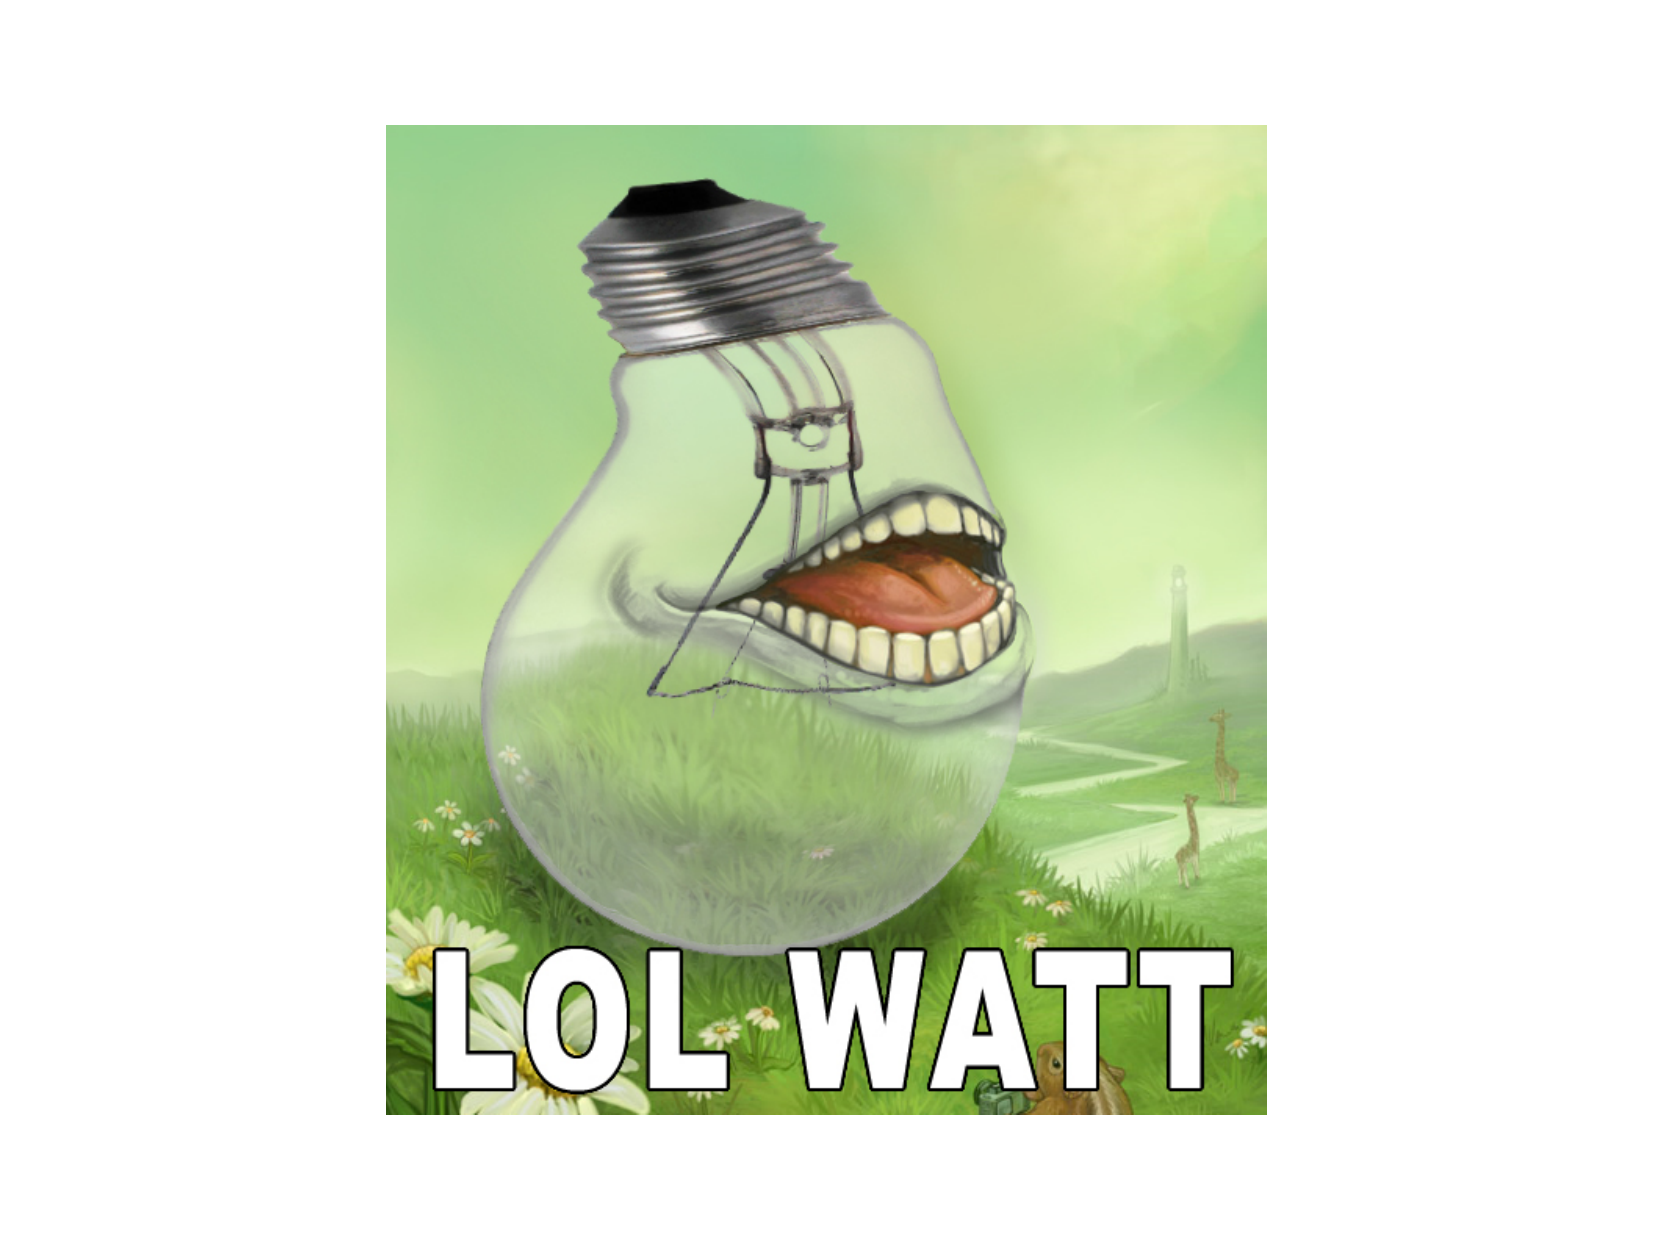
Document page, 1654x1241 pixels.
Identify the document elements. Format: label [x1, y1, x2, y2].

picture [386, 125, 1267, 1115]
